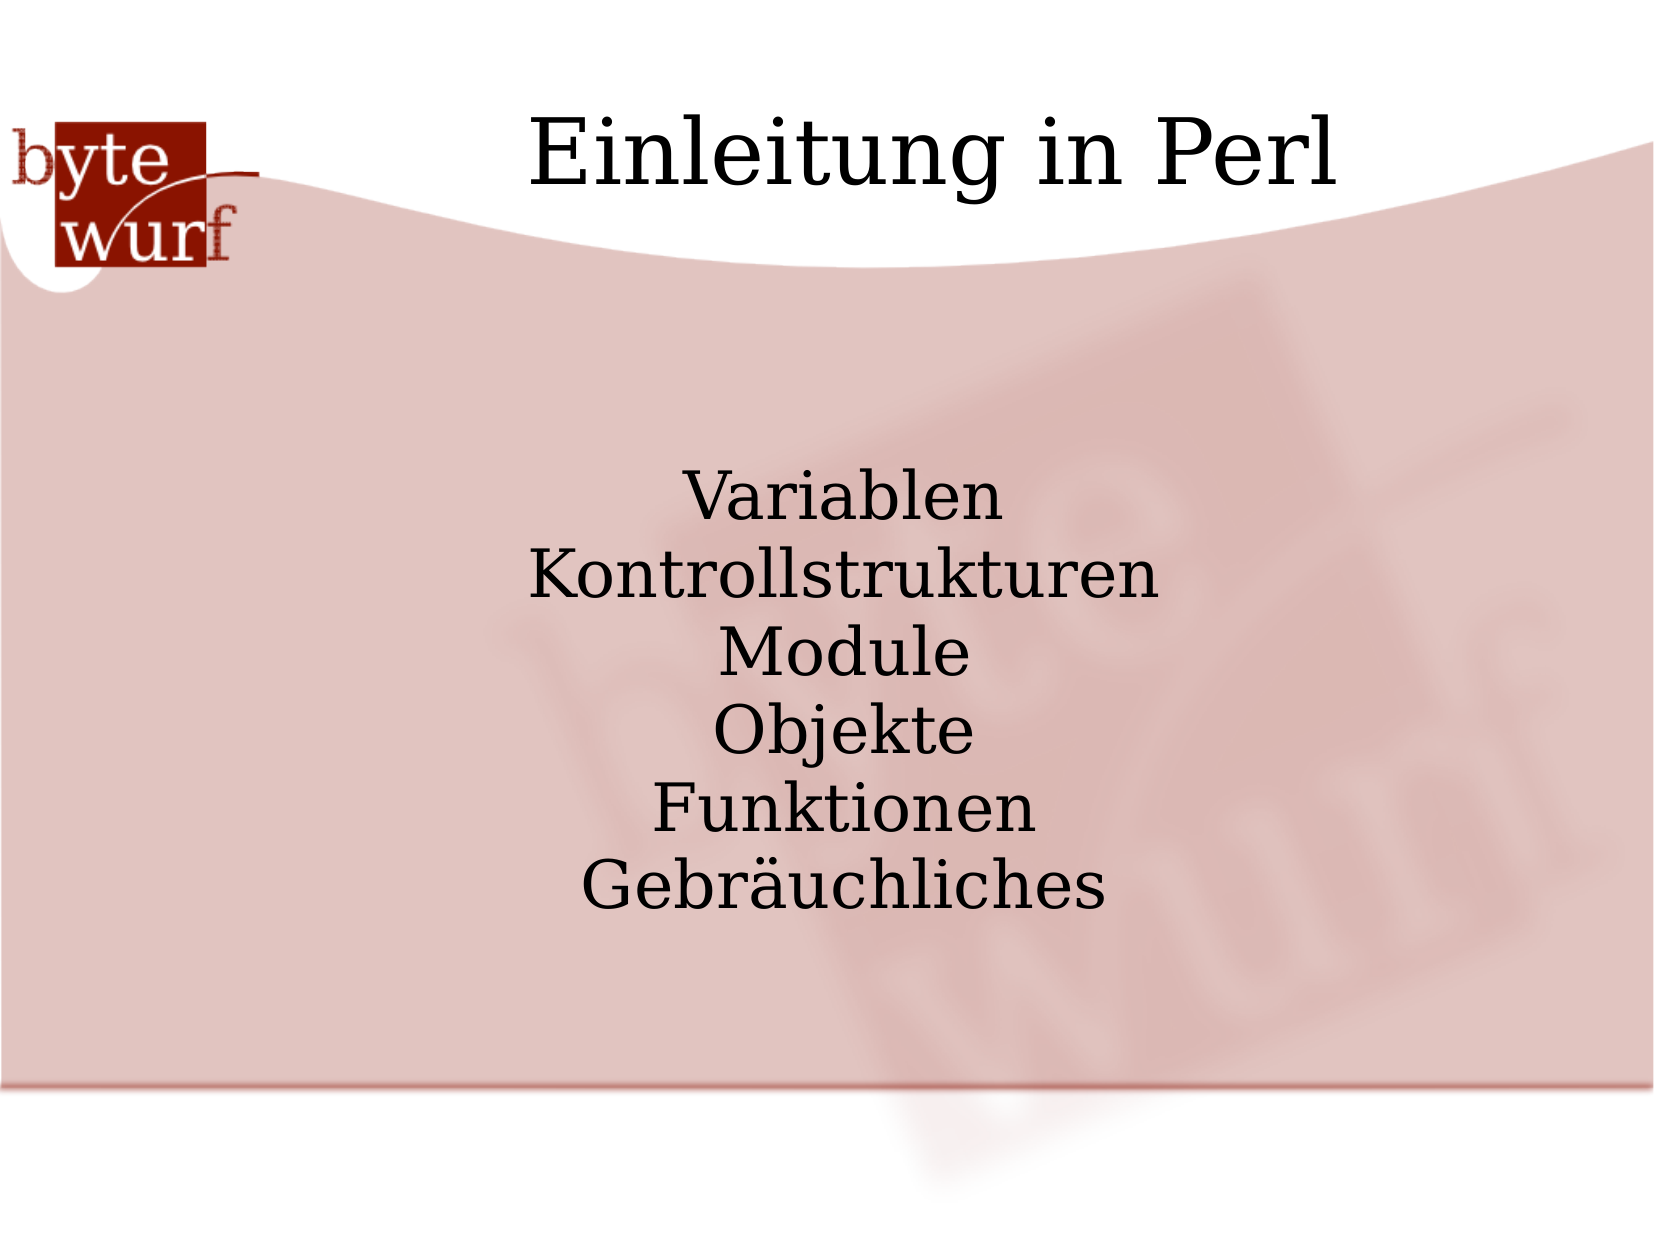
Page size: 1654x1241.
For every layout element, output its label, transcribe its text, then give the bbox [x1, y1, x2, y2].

picture [0, 33, 1654, 1203]
subtitle Variablen Kontrollstrukturen Module Objekte Funktionen Gebräuchliches [82, 297, 1571, 1086]
title Einleitung in Perl [295, 49, 1571, 257]
